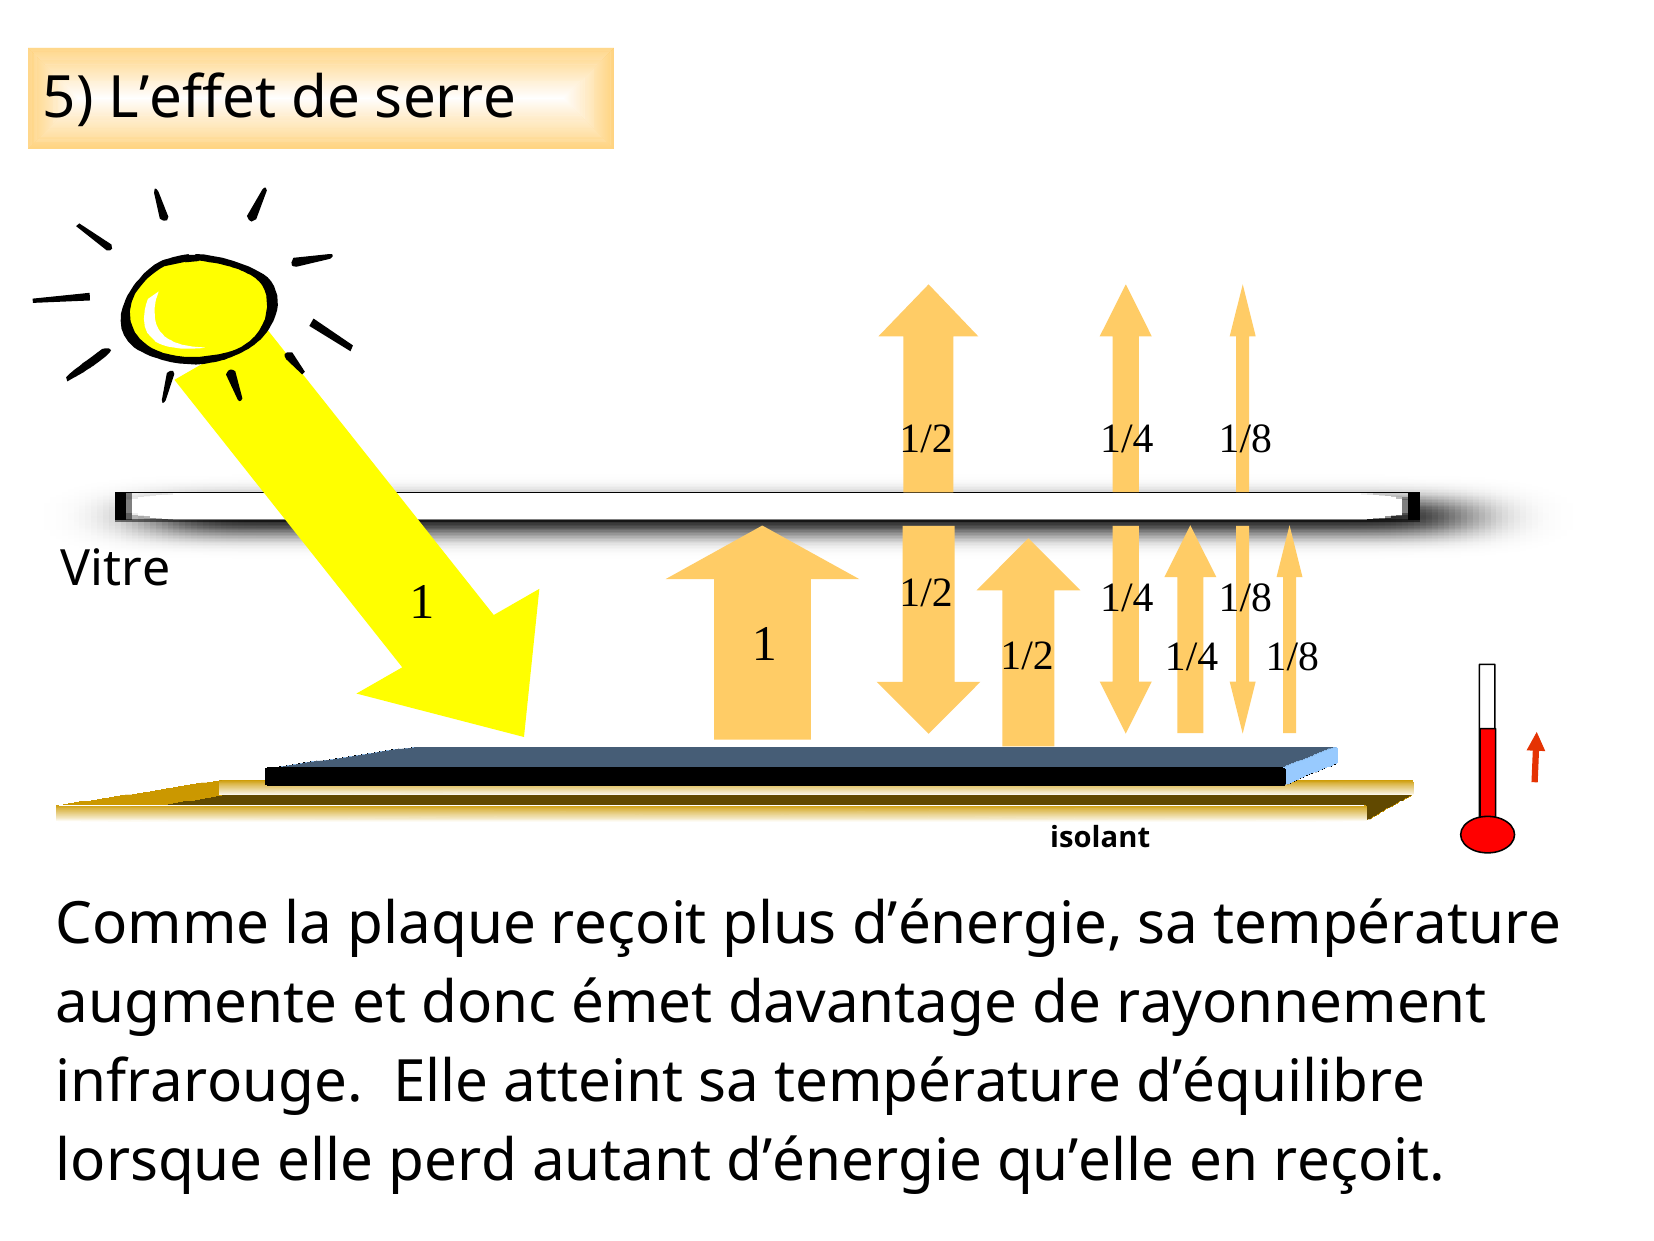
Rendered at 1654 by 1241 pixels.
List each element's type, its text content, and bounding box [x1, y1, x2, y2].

text_box [120, 254, 540, 738]
text_box [66, 348, 112, 382]
text_box 1/8 [1265, 634, 1341, 693]
text_box [1236, 525, 1250, 575]
picture [44, 737, 1429, 832]
text_box 5) L’effet de serre [28, 48, 613, 149]
text_box [1276, 525, 1303, 634]
text_box [1283, 693, 1297, 734]
text_box [1099, 284, 1152, 416]
text_box [1236, 474, 1250, 493]
text_box [28, 47, 615, 149]
picture [382, 472, 1591, 564]
text_box Comme la plaque reçoit plus d’énergie, sa température augmente et donc émet davantage de rayonnement infrarouge. Elle atteint sa température d’équilibre lorsque elle perd autant d’énergie qu’elle en reçoit. [40, 873, 1627, 1162]
text_box [902, 525, 955, 569]
text_box [665, 525, 860, 740]
text_box 1/2 [899, 569, 975, 628]
text_box [1229, 284, 1256, 416]
text_box [1002, 691, 1055, 747]
text_box [32, 292, 91, 303]
text_box [1112, 525, 1139, 575]
text_box 1 [409, 575, 445, 645]
text_box Vitre [45, 523, 209, 566]
text_box [1460, 664, 1515, 853]
text_box [1099, 634, 1152, 734]
text_box 1 [751, 616, 787, 687]
text_box 1/8 [1218, 416, 1294, 474]
text_box [876, 628, 981, 734]
text_box [1229, 634, 1256, 734]
text_box [246, 187, 267, 222]
picture [27, 472, 319, 564]
text_box 1/2 [899, 416, 975, 474]
text_box [154, 188, 169, 221]
text_box 1/2 [1000, 633, 1076, 691]
text_box [309, 318, 353, 352]
text_box 1/4 [1165, 634, 1236, 693]
text_box [1112, 474, 1139, 493]
text_box [976, 538, 1081, 633]
text_box 1/4 [1100, 575, 1176, 634]
text_box [903, 474, 954, 493]
text_box [76, 223, 113, 251]
text_box 1/8 [1218, 575, 1283, 634]
text_box [1177, 693, 1204, 734]
text_box [291, 254, 333, 267]
text_box [1164, 525, 1217, 634]
text_box 1/4 [1100, 416, 1176, 474]
text_box isolant [1035, 808, 1287, 873]
text_box [878, 284, 979, 416]
